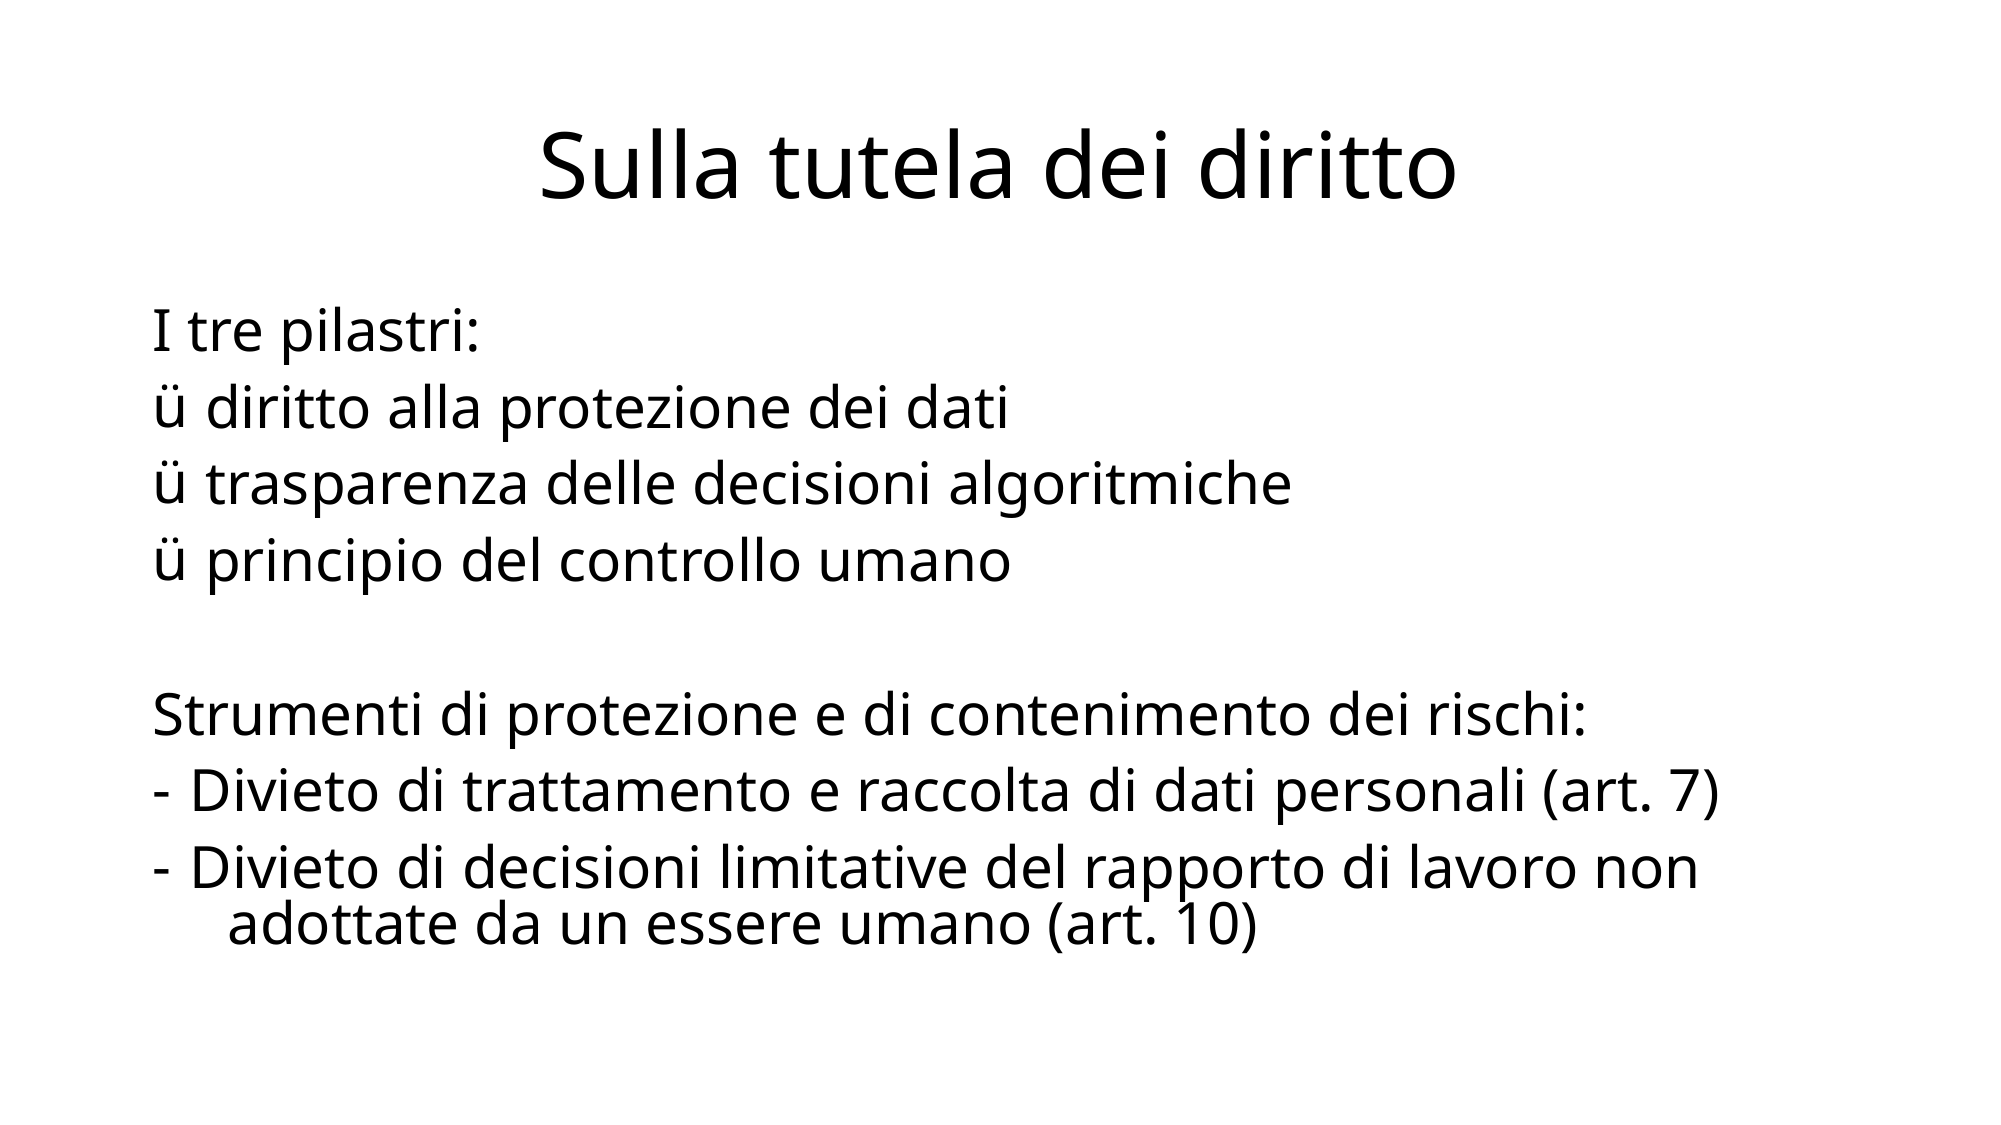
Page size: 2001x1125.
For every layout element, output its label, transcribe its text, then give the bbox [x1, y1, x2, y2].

list I tre pilastri: diritto alla protezione dei dati trasparenza delle decisioni algoritmiche principio del controllo umano Strumenti di protezione e di contenimento dei rischi: Divieto di trattamento e raccolta di dati personali (art. 7) Divieto di decisioni limitative del rapporto di lavoro non adottate da un essere umano (art. 10) [137, 299, 1863, 1014]
title Sulla tutela dei diritto [137, 59, 1863, 278]
